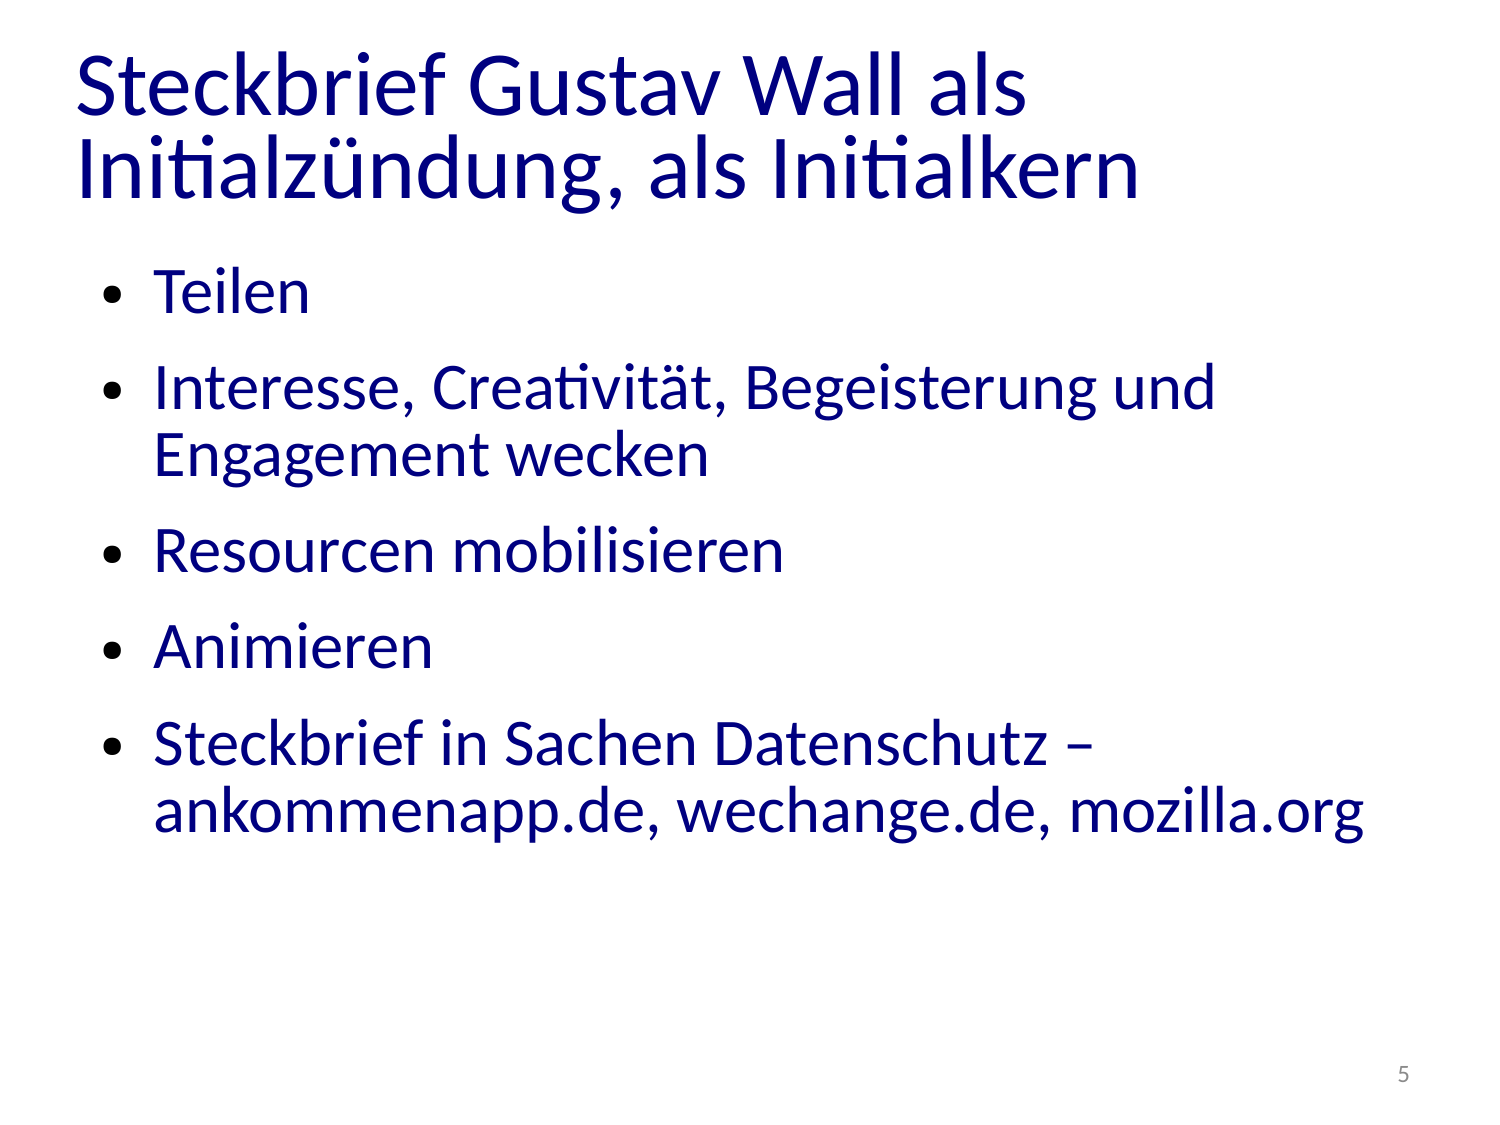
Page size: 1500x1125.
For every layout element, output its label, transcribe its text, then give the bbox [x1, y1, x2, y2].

title Steckbrief Gustav Wall als Initialzündung, als Initialkern [75, 47, 1441, 231]
list Teilen Interesse, Creativität, Begeisterung und Engagement wecken Resourcen mobilisieren Animieren Steckbrief in Sachen Datenschutz – ankommenapp.de, wechange.de, mozilla.org [82, 263, 1425, 1028]
